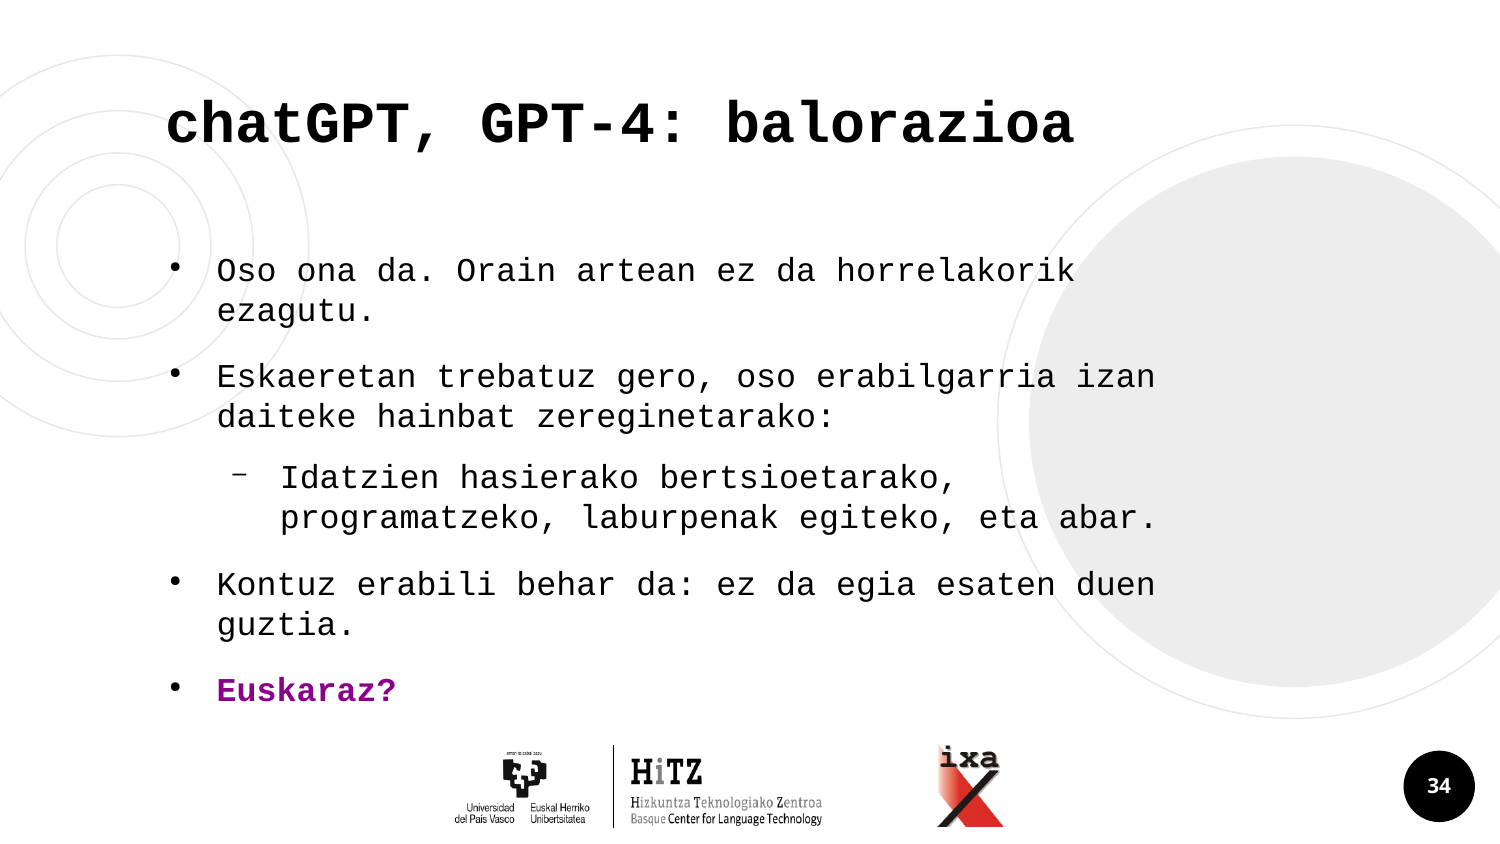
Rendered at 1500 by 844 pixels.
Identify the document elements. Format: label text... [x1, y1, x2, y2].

picture [450, 745, 827, 828]
list Oso ona da. Orain artean ez da horrelakorik ezagutu. Eskaeretan trebatuz gero, oso erabilgarria izan daiteke hainbat zereginetarako: Idatzien hasierako bertsioetarako, programatzeko, laburpenak egiteko, eta abar. Kontuz erabili behar da: ez da egia esaten duen guztia. Euskaraz? [153, 248, 1241, 709]
text_box <zenbakia> [1403, 750, 1475, 823]
picture [937, 744, 1004, 827]
title chatGPT, GPT-4: balorazioa [165, 60, 1312, 193]
